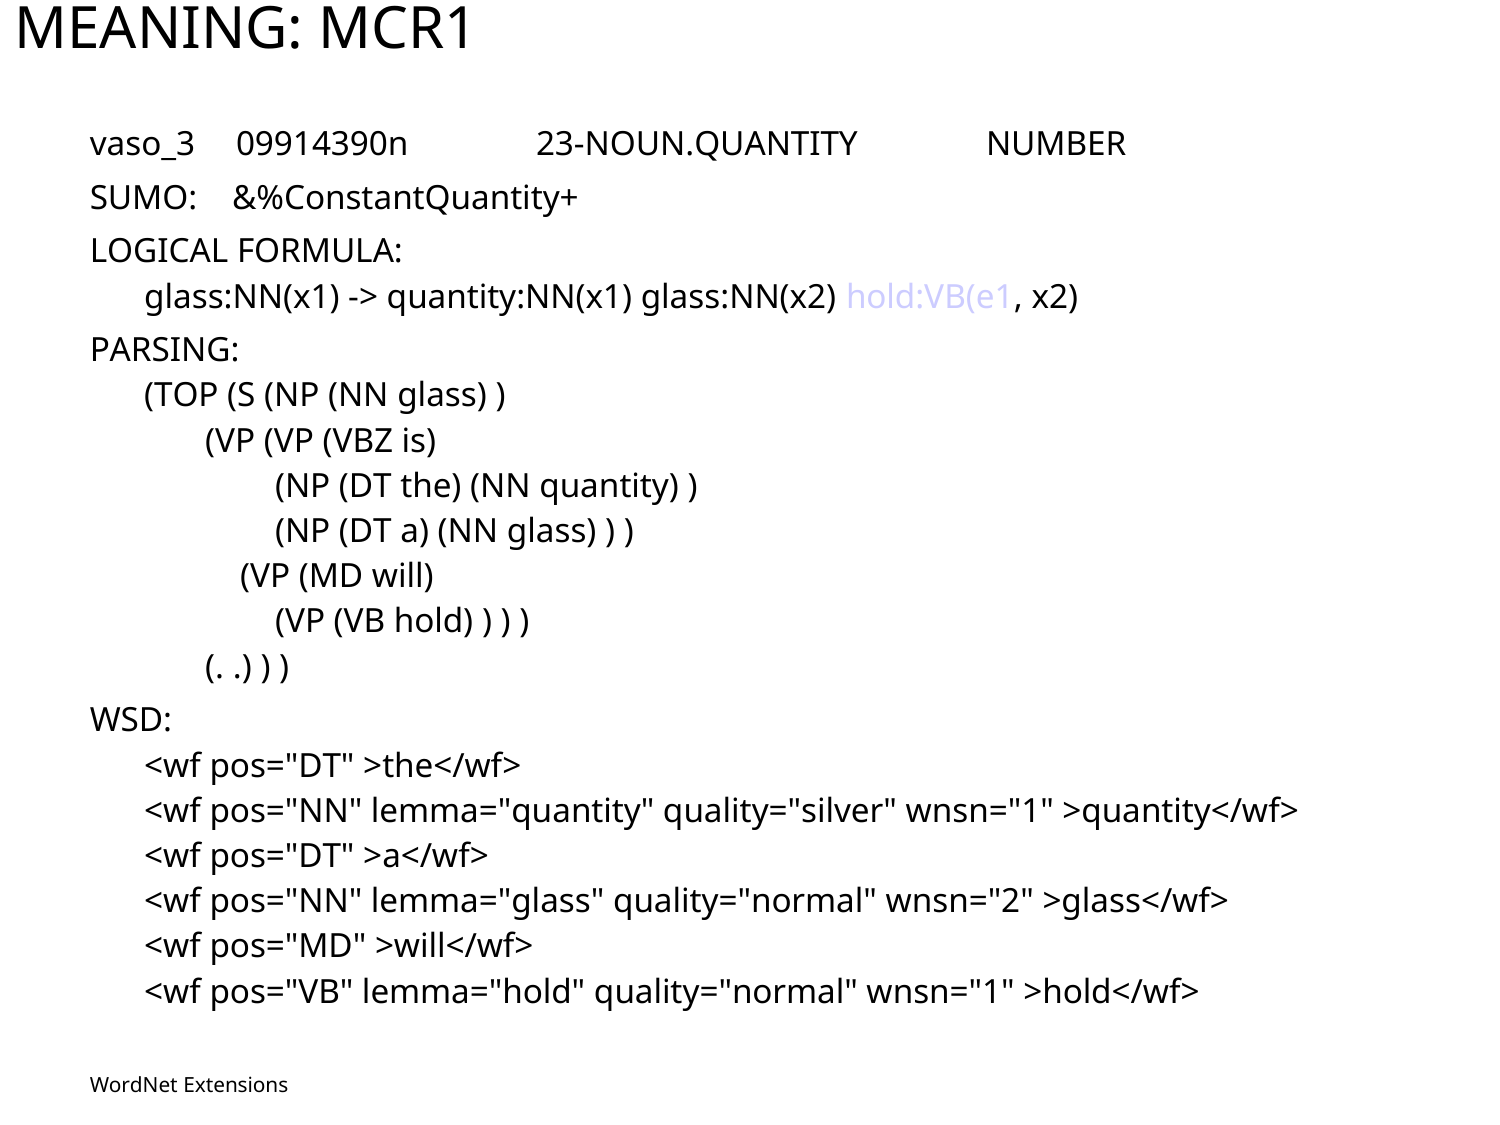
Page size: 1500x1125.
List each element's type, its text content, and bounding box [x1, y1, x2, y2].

title MEANING: MCR1 [0, 0, 1500, 70]
list vaso_3 09914390n 23-NOUN.QUANTITY NUMBER SUMO: &%ConstantQuantity+ LOGICAL FORMULA: glass:NN(x1) -> quantity:NN(x1) glass:NN(x2) hold:VB(e1, x2) PARSING: (TOP (S (NP (NN glass) ) (VP (VP (VBZ is) (NP (DT the) (NN quantity) ) (NP (DT a) (NN glass) ) ) (VP (MD will) (VP (VB hold) ) ) ) (. .) ) ) WSD: <wf pos="DT" >the</wf> <wf pos="NN" lemma="quantity" quality="silver" wnsn="1" >quantity</wf> <wf pos="DT" >a</wf> <wf pos="NN" lemma="glass" quality="normal" wnsn="2" >glass</wf> <wf pos="MD" >will</wf> <wf pos="VB" lemma="hold" quality="normal" wnsn="1" >hold</wf> [75, 112, 1438, 1001]
